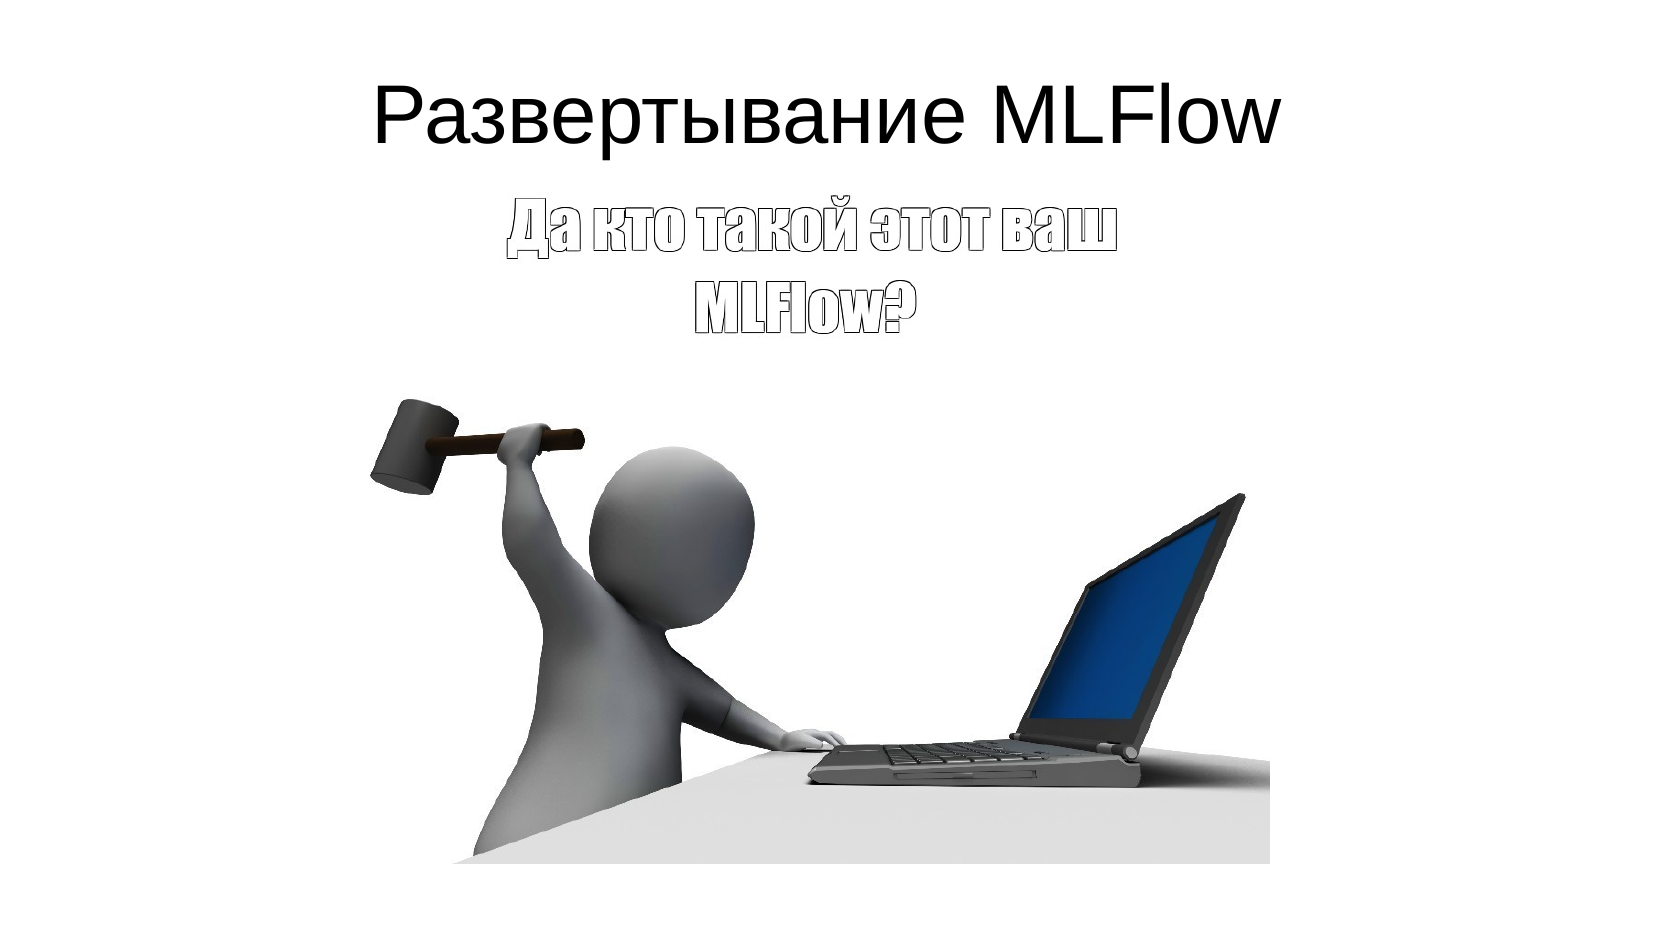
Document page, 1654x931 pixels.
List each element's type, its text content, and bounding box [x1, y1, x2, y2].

title Развертывание MLFlow [82, 12, 1571, 218]
picture [354, 177, 1270, 864]
